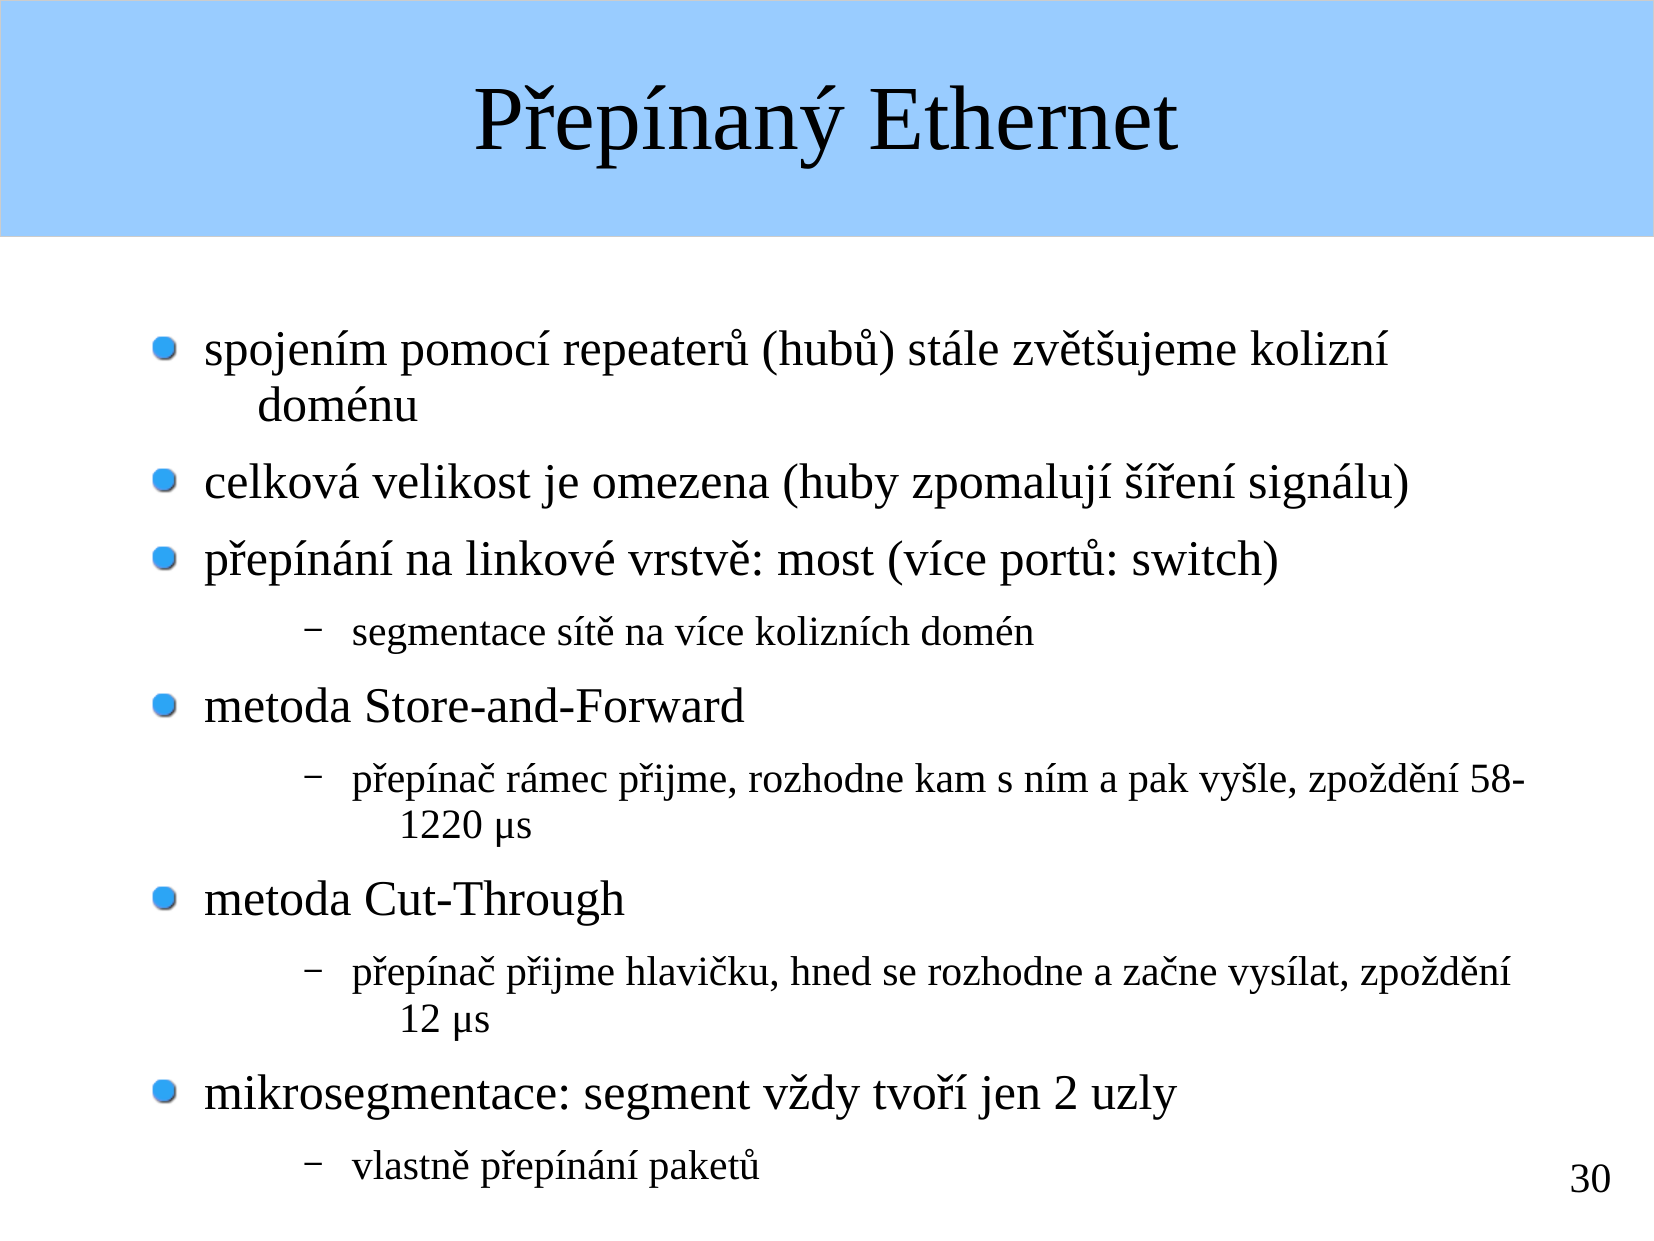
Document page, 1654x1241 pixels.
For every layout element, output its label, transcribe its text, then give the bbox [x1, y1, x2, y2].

title Přepínaný Ethernet [0, 0, 1654, 237]
list spojením pomocí repeaterů (hubů) stále zvětšujeme kolizní doménu celková velikost je omezena (huby zpomalují šíření signálu) přepínání na linkové vrstvě: most (více portů: switch) segmentace sítě na více kolizních domén metoda Store-and-Forward přepínač rámec přijme, rozhodne kam s ním a pak vyšle, zpoždění 58-1220 μs metoda Cut-Through přepínač přijme hlavičku, hned se rozhodne a začne vysílat, zpoždění 12 μs mikrosegmentace: segment vždy tvoří jen 2 uzly vlastně přepínání paketů [115, 321, 1560, 1236]
